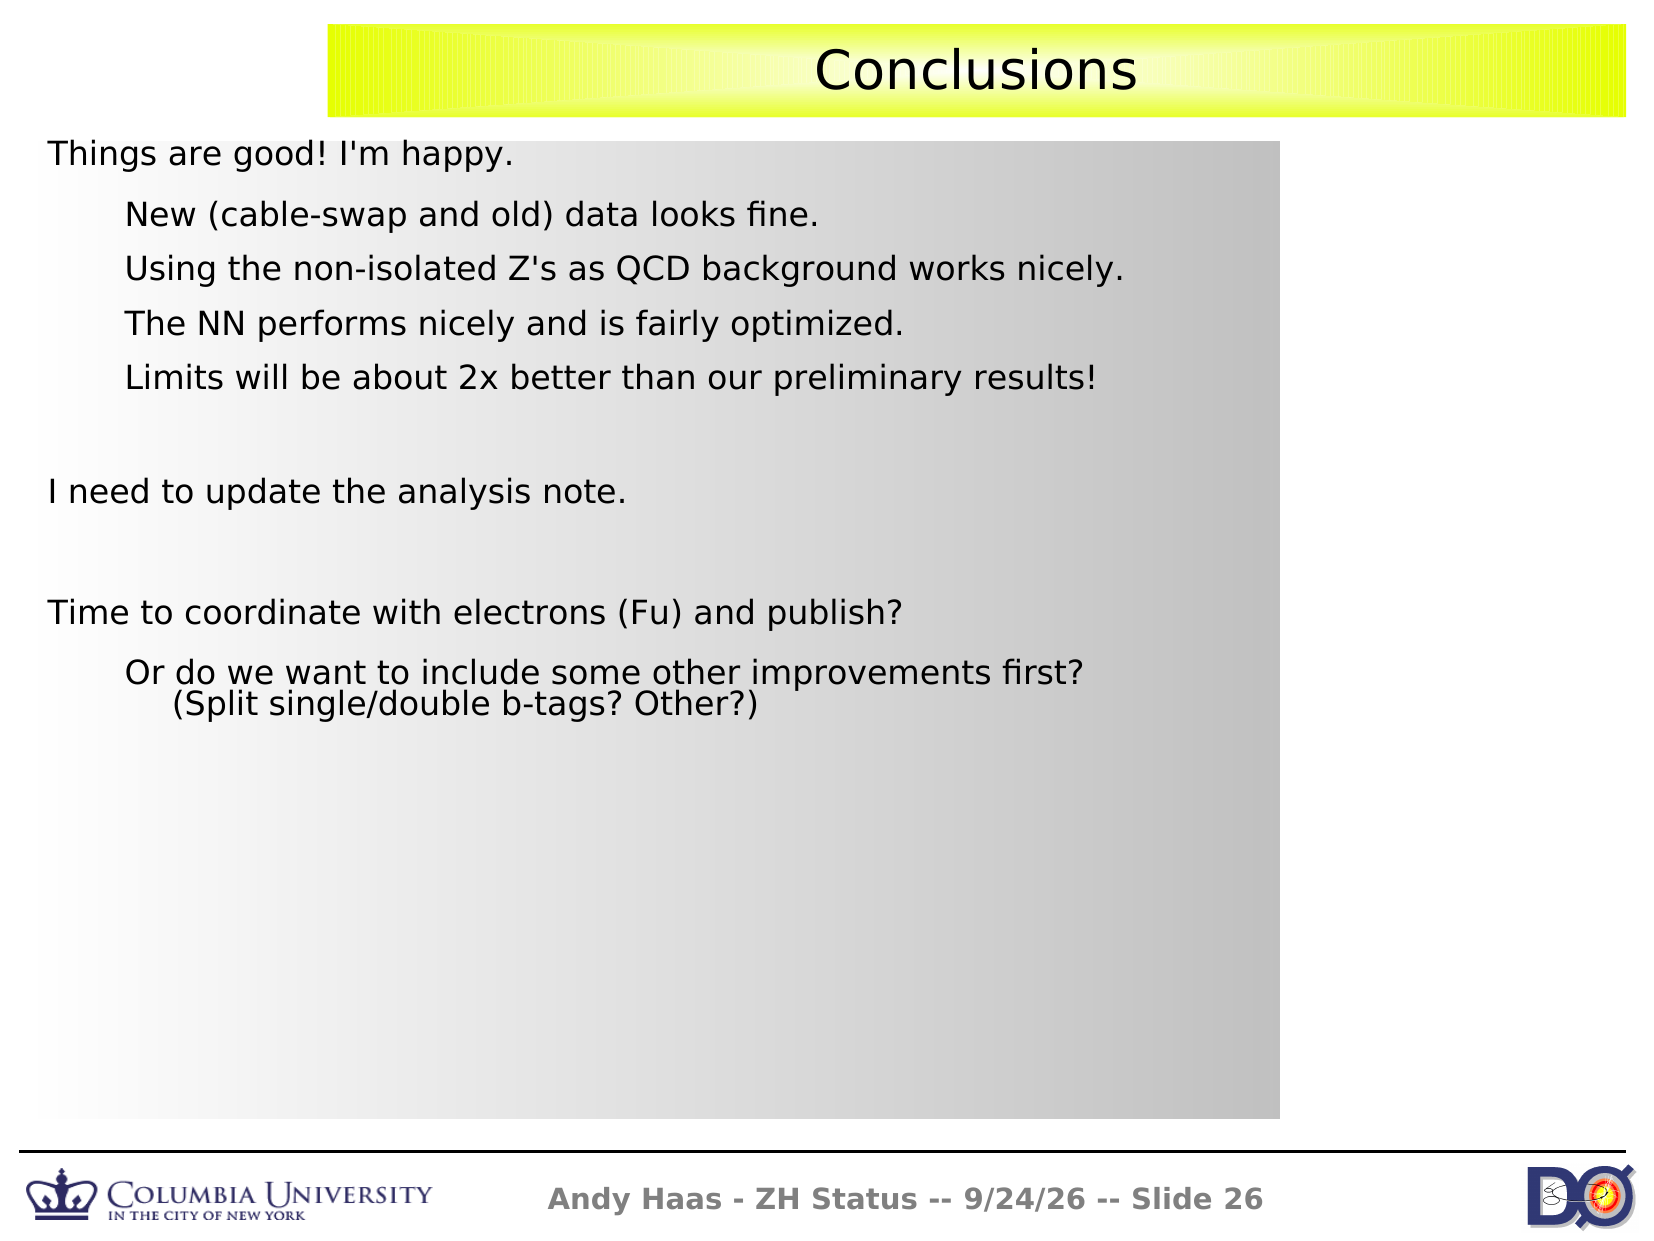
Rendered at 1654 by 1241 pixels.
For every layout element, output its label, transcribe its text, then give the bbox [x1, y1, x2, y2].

picture [26, 1168, 433, 1220]
picture [1521, 1163, 1639, 1233]
title Conclusions [327, 24, 1627, 118]
list Things are good! I'm happy. New (cable-swap and old) data looks fine. Using the non-isolated Z's as QCD background works nicely. The NN performs nicely and is fairly optimized. Limits will be about 2x better than our preliminary results! I need to update the analysis note. Time to coordinate with electrons (Fu) and publish? Or do we want to include some other improvements first? (Split single/double b-tags? Other?) [30, 141, 1280, 1119]
